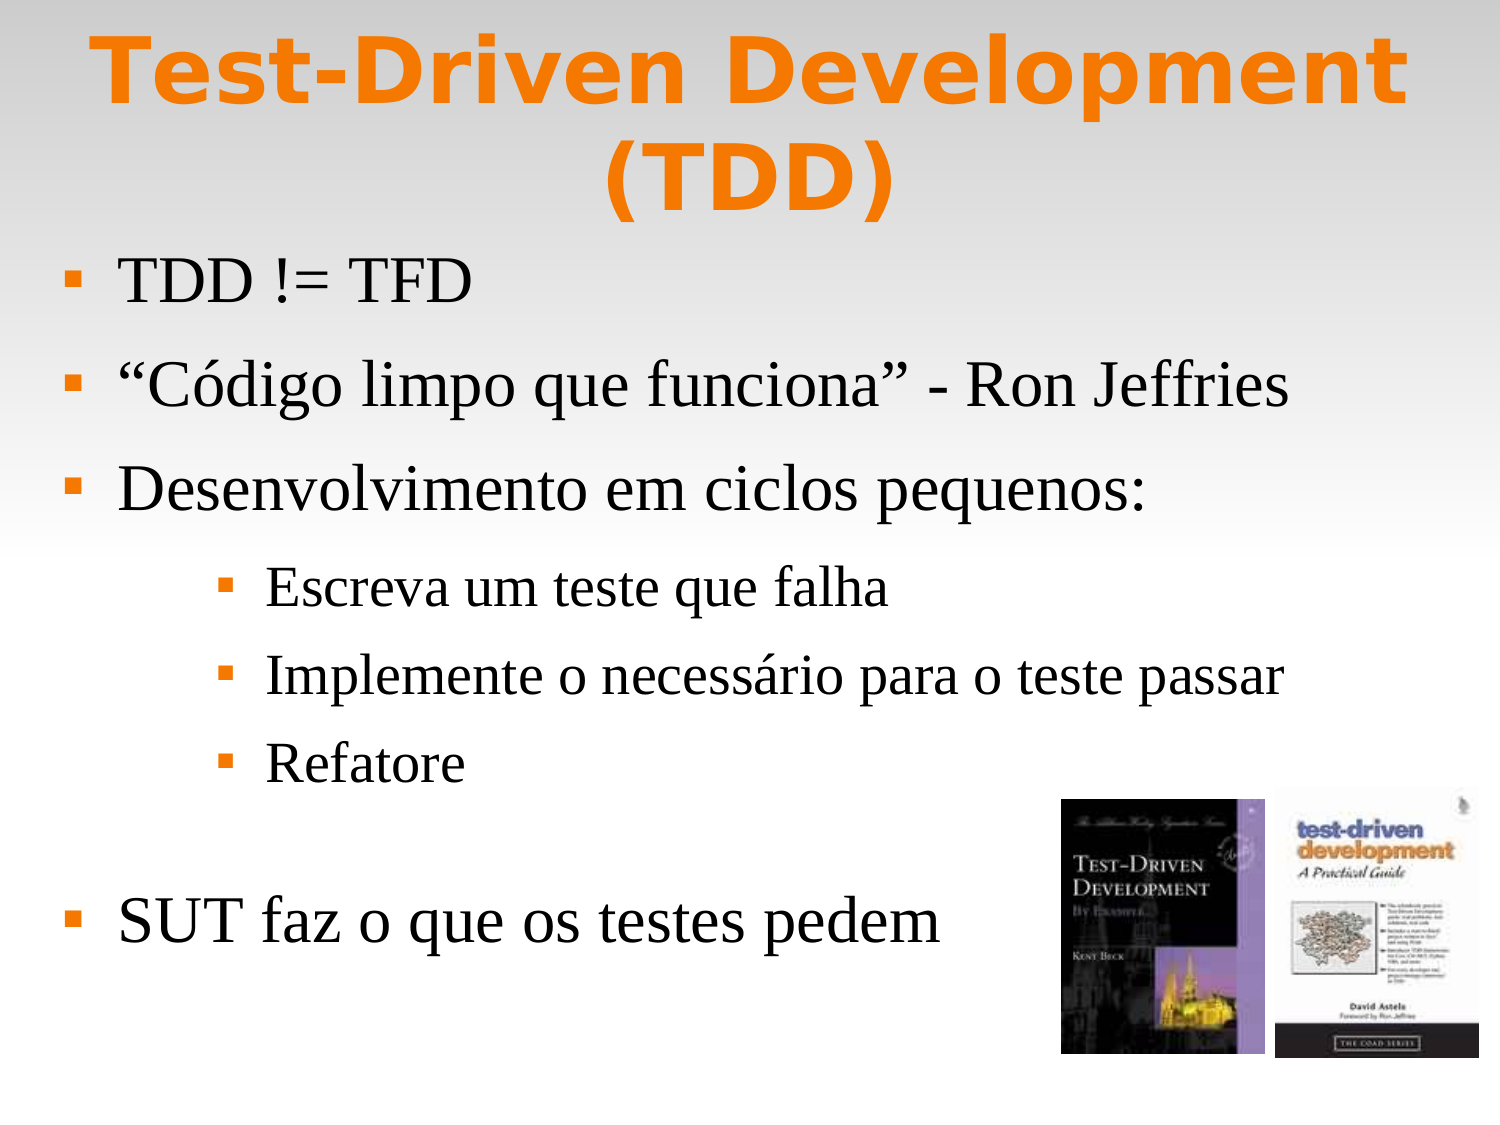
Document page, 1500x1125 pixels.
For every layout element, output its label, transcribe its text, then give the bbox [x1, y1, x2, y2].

picture [1275, 787, 1479, 1058]
list TDD != TFD “Código limpo que funciona” - Ron Jeffries Desenvolvimento em ciclos pequenos: Escreva um teste que falha Implemente o necessário para o teste passar Refatore SUT faz o que os testes pedem [29, 243, 1471, 1033]
title Test-Driven Development (TDD)‏ [29, 17, 1471, 232]
picture [1061, 799, 1265, 1054]
